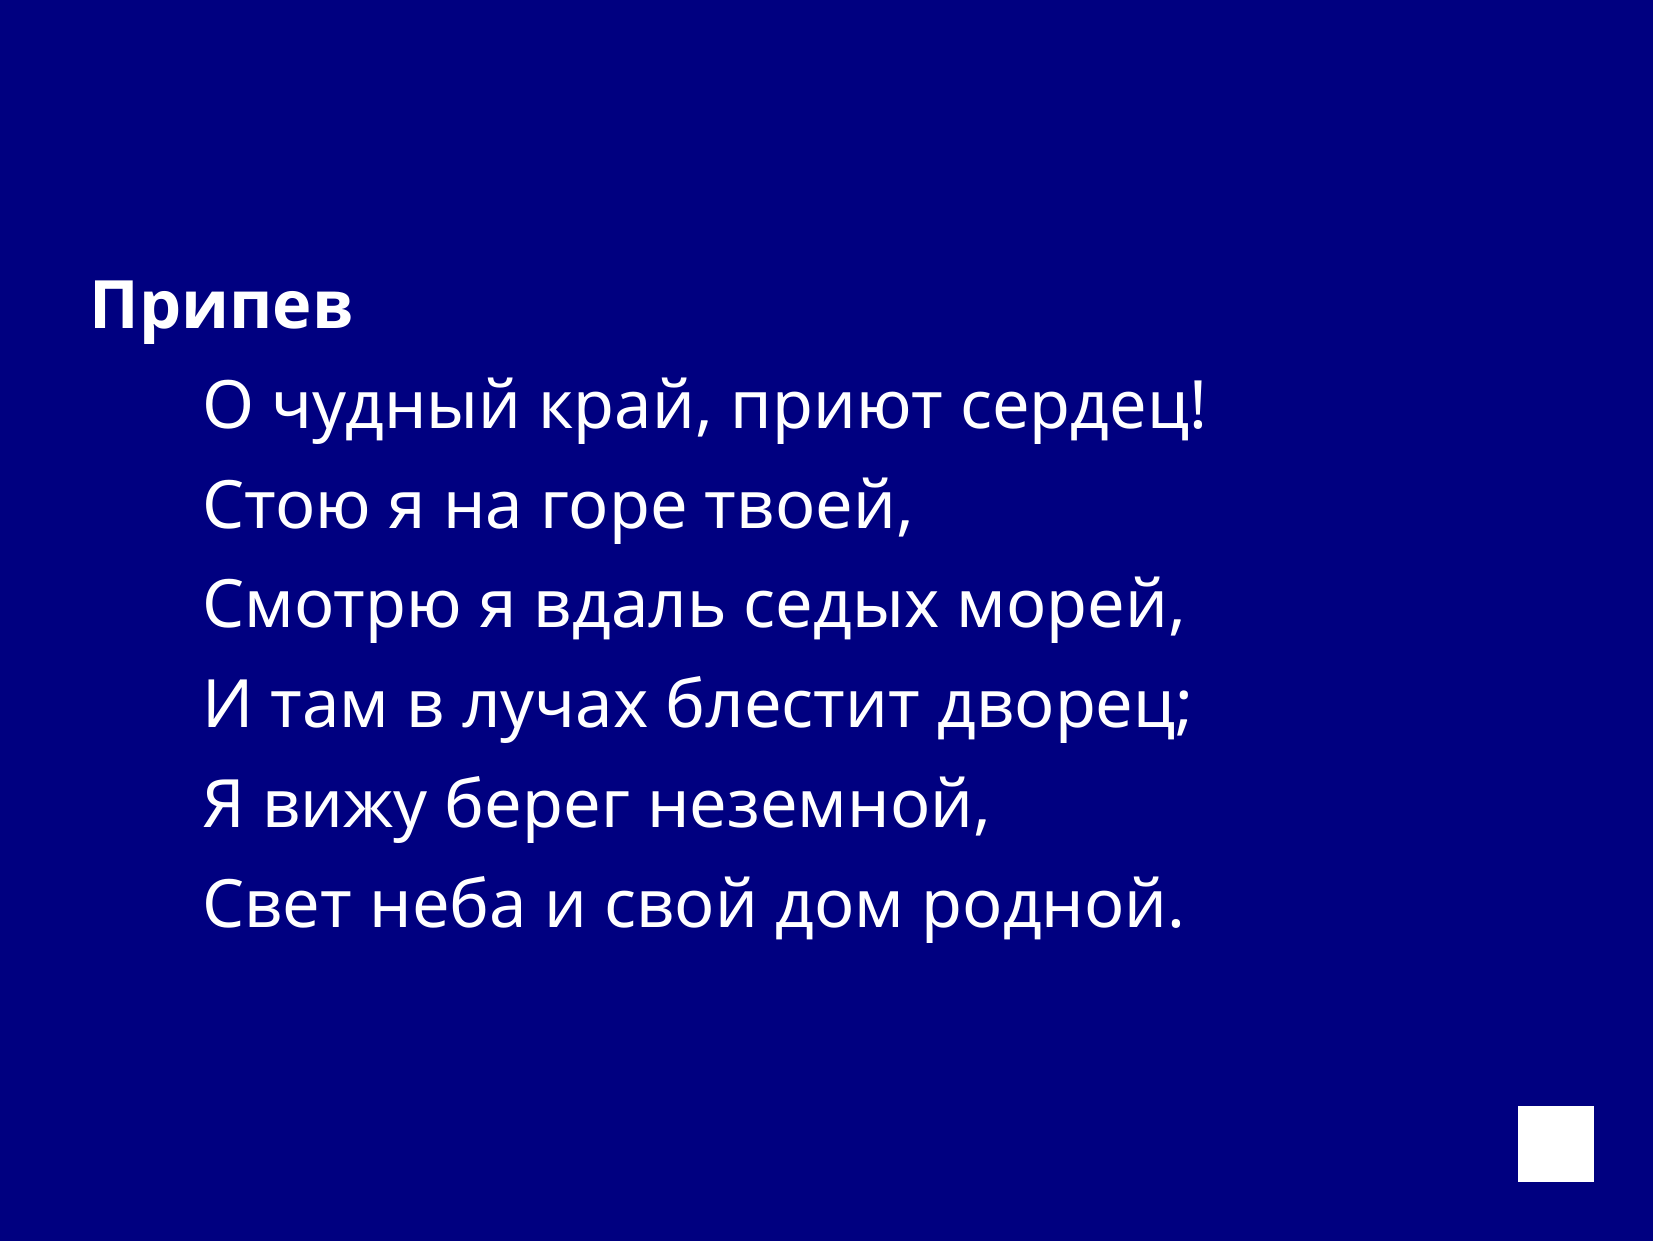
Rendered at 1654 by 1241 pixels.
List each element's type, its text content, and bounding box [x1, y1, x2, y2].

text_box [1518, 1106, 1594, 1182]
text_box Припев О чудный край, приют сердец! Стою я на горе твоей, Смотрю я вдаль седых морей, И там в лучах блестит дворец; Я вижу берег неземной, Свет неба и свой дом родной. [75, 150, 1576, 1163]
